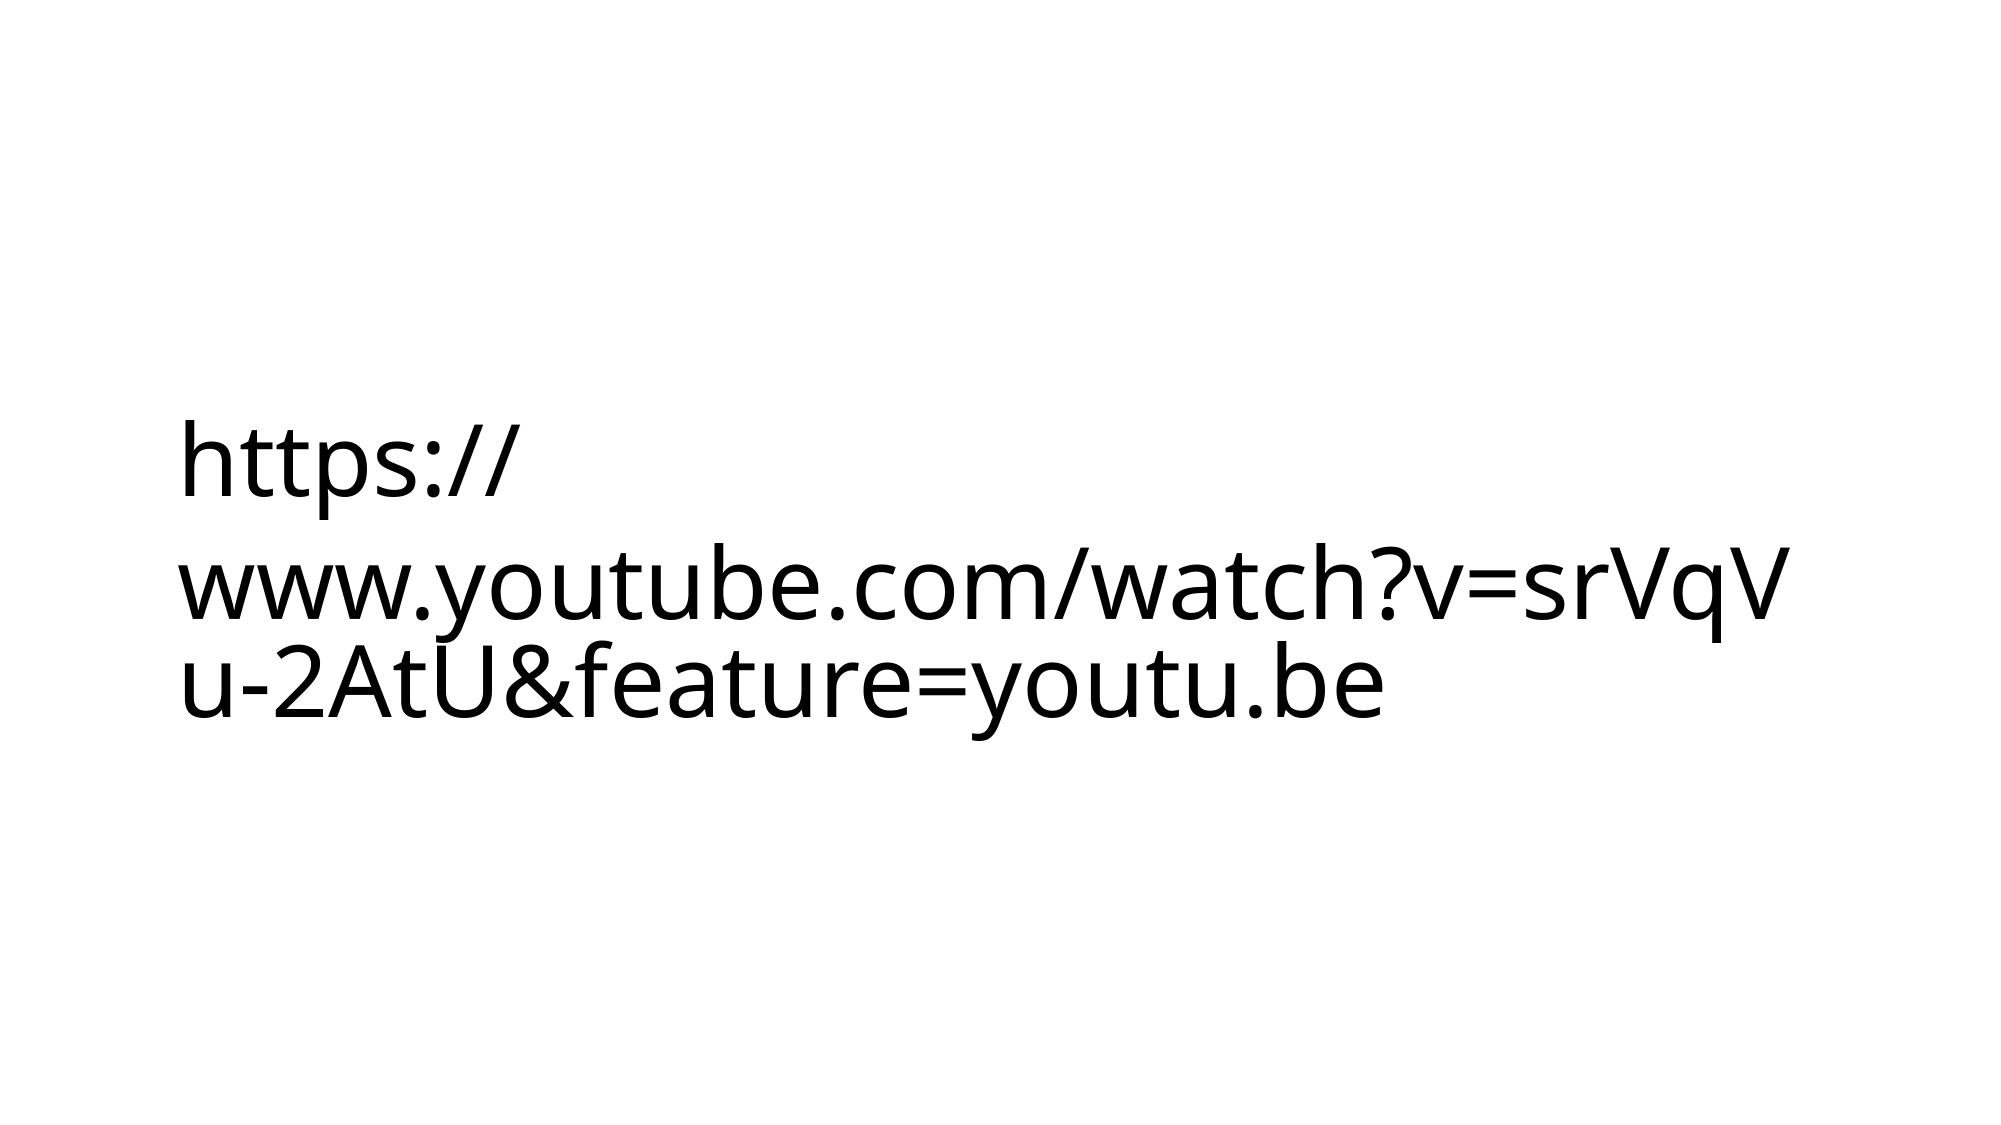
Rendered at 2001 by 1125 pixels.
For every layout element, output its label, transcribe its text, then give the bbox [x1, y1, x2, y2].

text_box https://www.youtube.com/watch?v=srVqVu-2AtU&feature=youtu.be [162, 419, 1832, 732]
